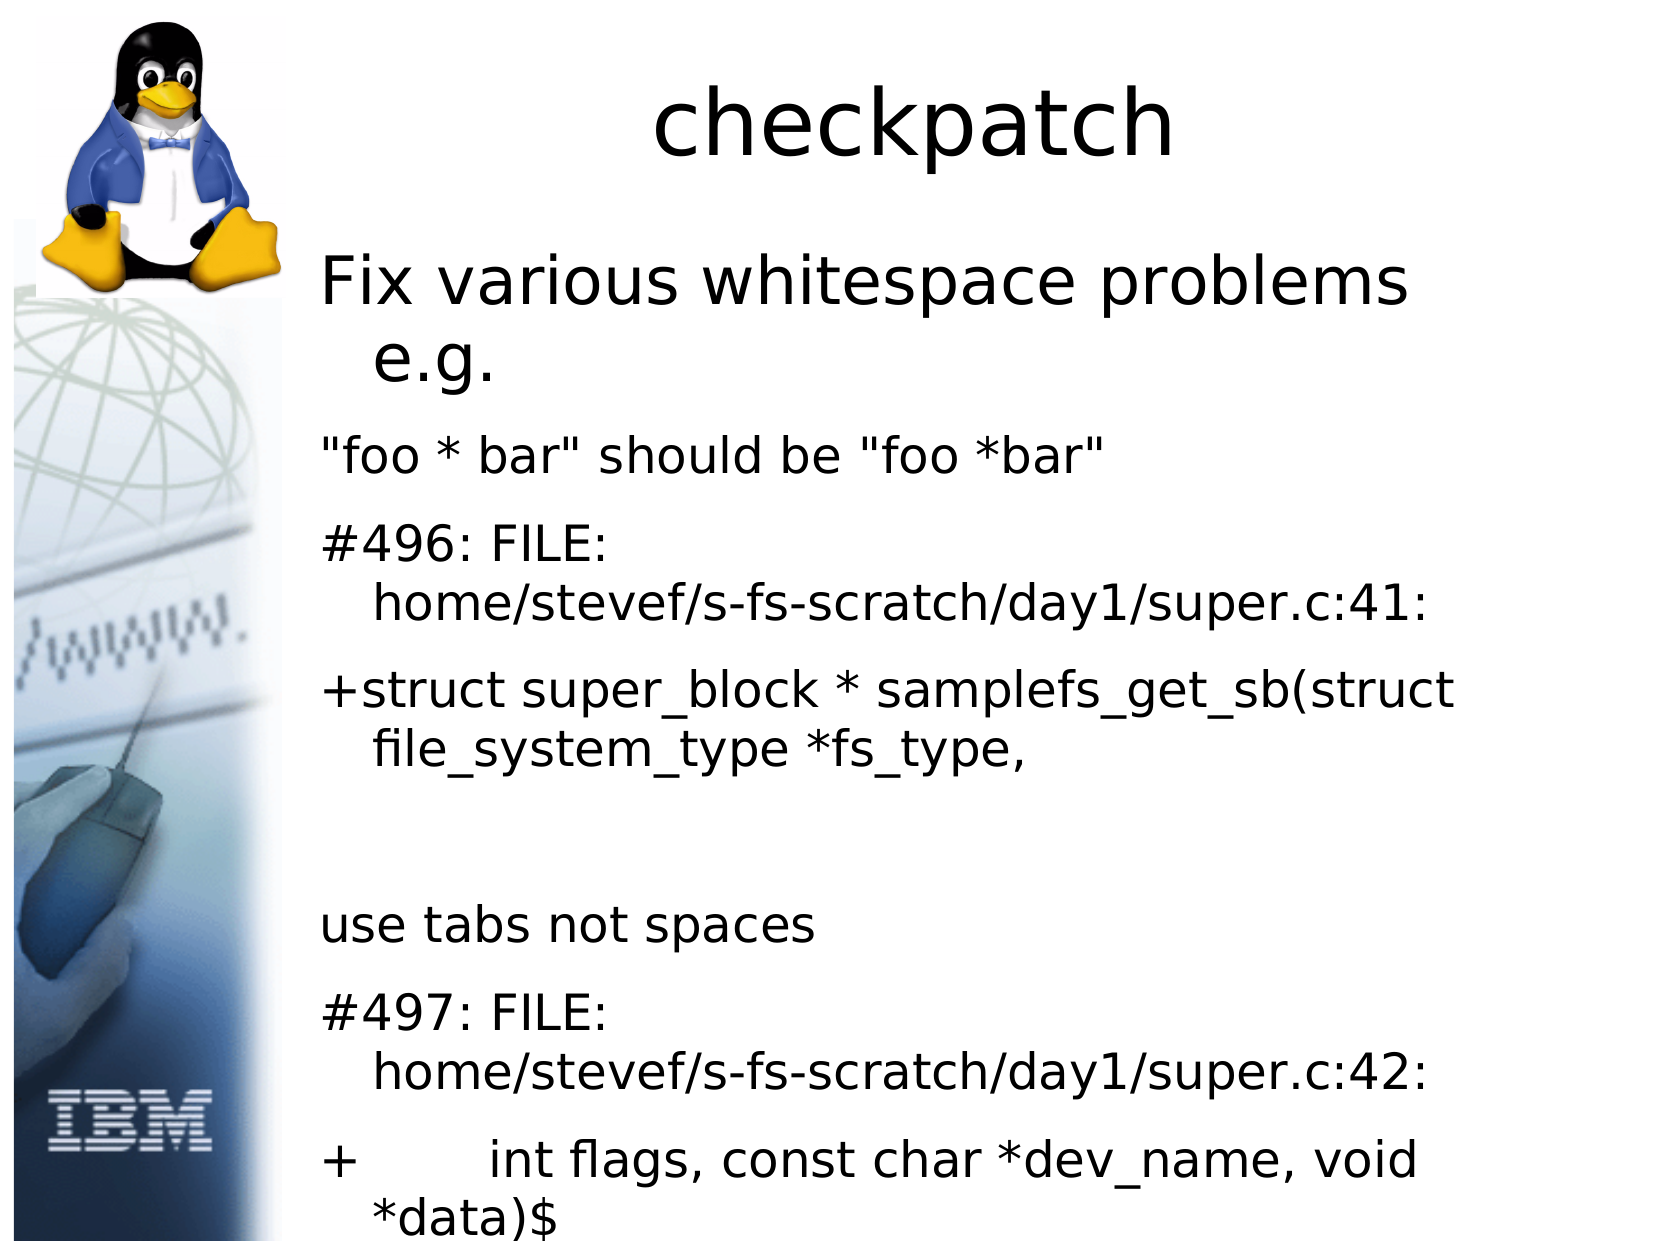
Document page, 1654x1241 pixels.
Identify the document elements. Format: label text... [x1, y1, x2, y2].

list Fix various whitespace problems e.g. "foo * bar" should be "foo *bar" #496: FILE: home/stevef/s-fs-scratch/day1/super.c:41: +struct super_block * samplefs_get_sb(struct file_system_type *fs_type, use tabs not spaces #497: FILE: home/stevef/s-fs-scratch/day1/super.c:42: + int flags, const char *dev_name, void *data)$ [301, 243, 1520, 1182]
title checkpatch [301, 39, 1528, 209]
